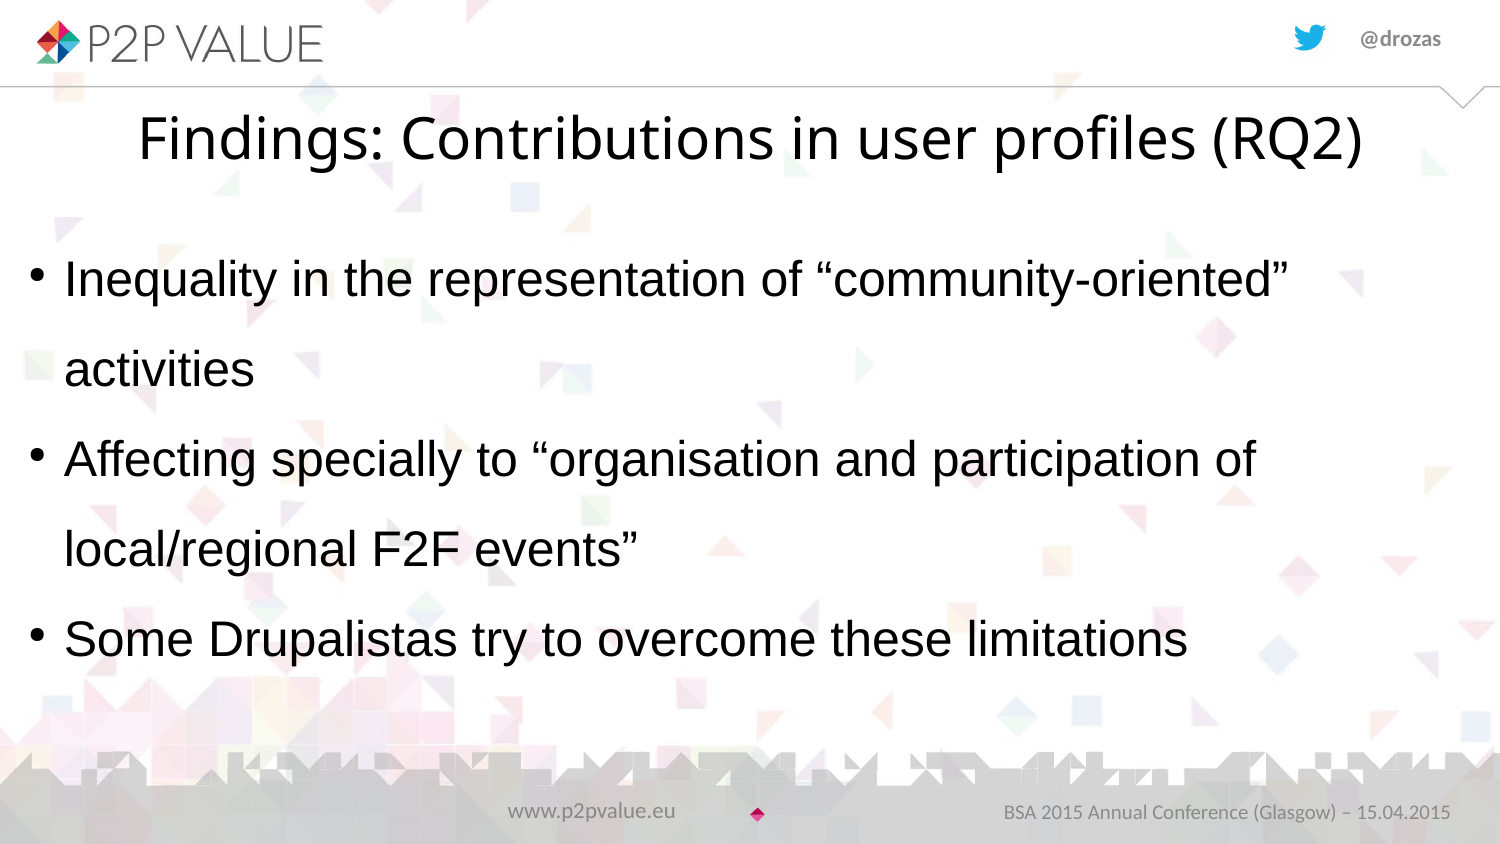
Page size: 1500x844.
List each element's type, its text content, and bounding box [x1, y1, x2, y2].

subtitle Inequality in the representation of “community-oriented” activities Affecting specially to “organisation and participation of local/regional F2F events” Some Drupalistas try to overcome these limitations [15, 210, 1496, 766]
picture [0, 0, 1500, 92]
picture [0, 181, 1500, 844]
text_box BSA 2015 Annual Conference (Glasgow) – 15.04.2015 [777, 788, 1470, 834]
text_box @drozas [1333, 15, 1455, 60]
text_box www.p2pvalue.eu [501, 789, 720, 829]
title Findings: Contributions in user profiles (RQ2) [0, 92, 1500, 181]
